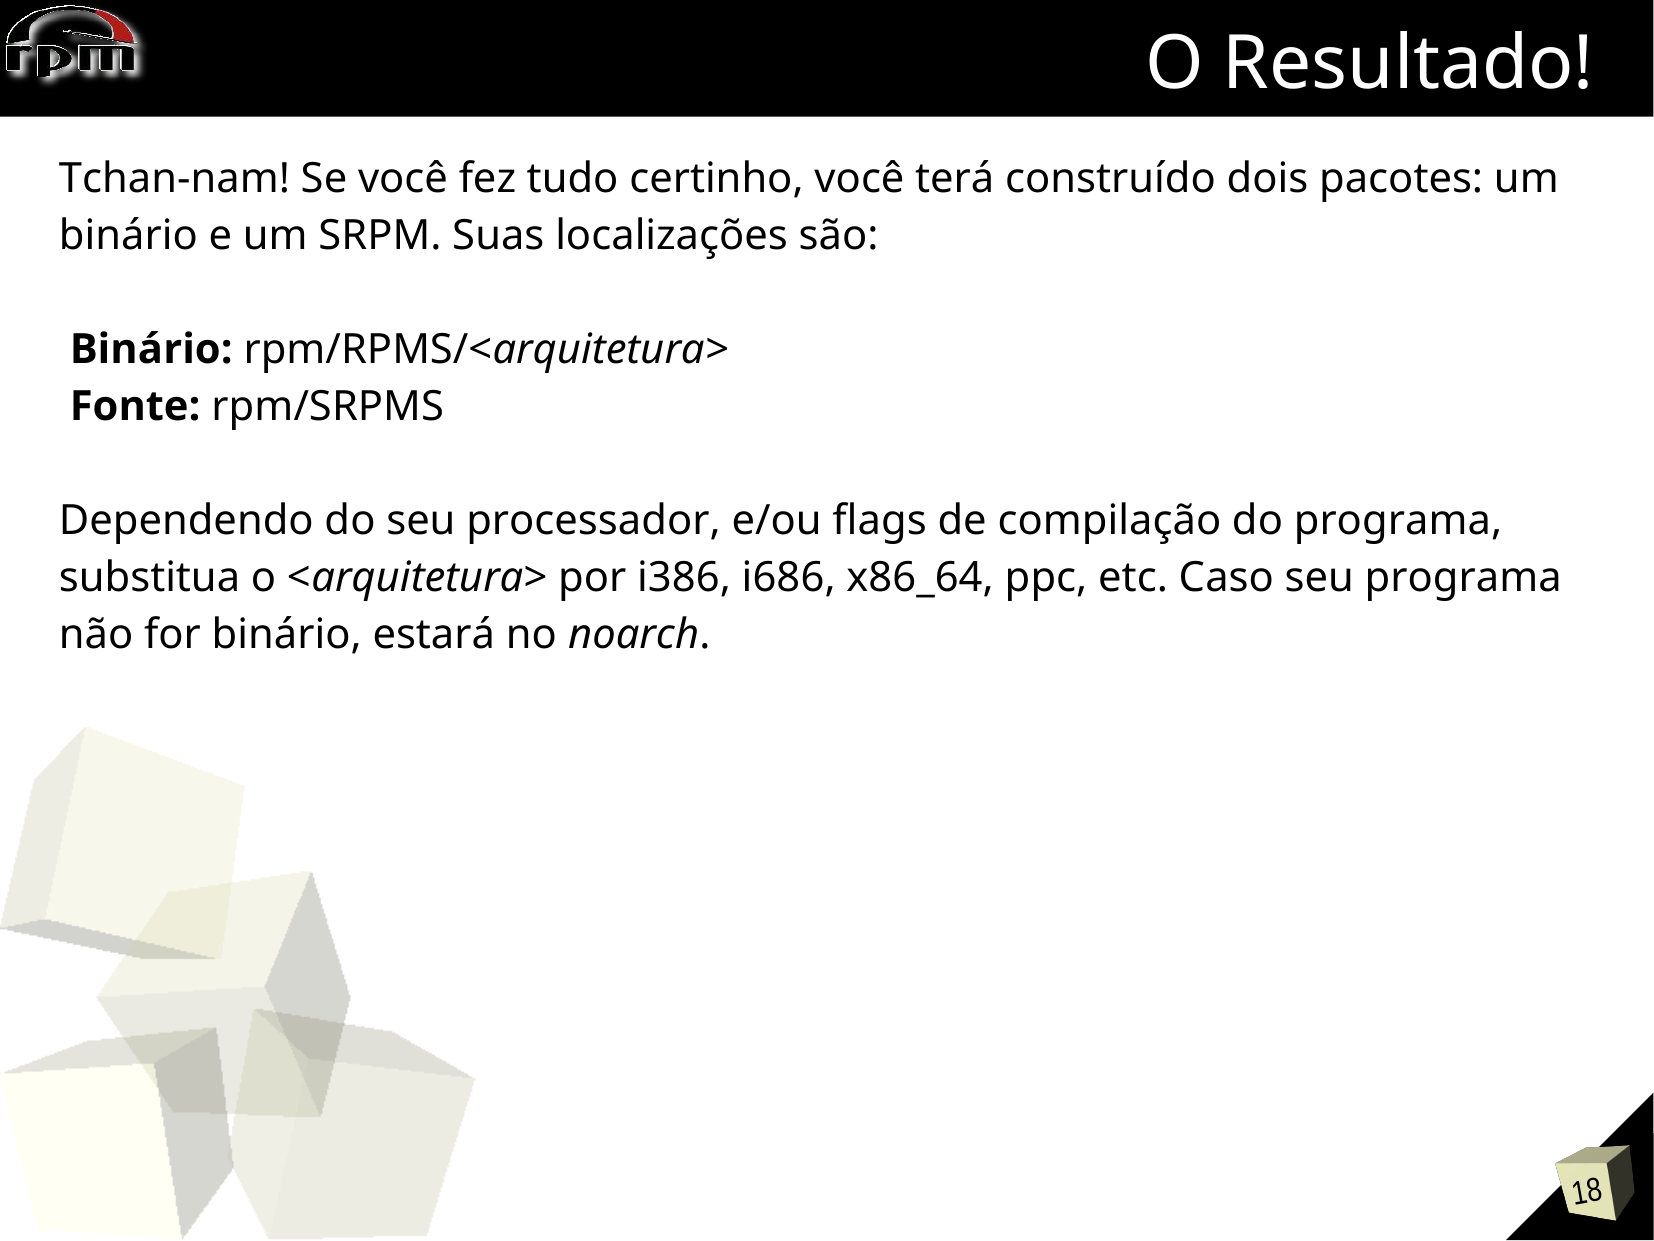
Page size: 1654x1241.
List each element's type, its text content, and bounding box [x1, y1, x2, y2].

picture [0, 726, 477, 1241]
picture [0, 0, 118, 89]
title O Resultado! [118, 0, 1595, 119]
text_box Tchan-nam! Se você fez tudo certinho, você terá construído dois pacotes: um binário e um SRPM. Suas localizações são: Binário: rpm/RPMS/<arquitetura> Fonte: rpm/SRPMS Dependendo do seu processador, e/ou flags de compilação do programa, substitua o <arquitetura> por i386, i686, x86_64, ppc, etc. Caso seu programa não for binário, estará no noarch. [59, 147, 1565, 604]
